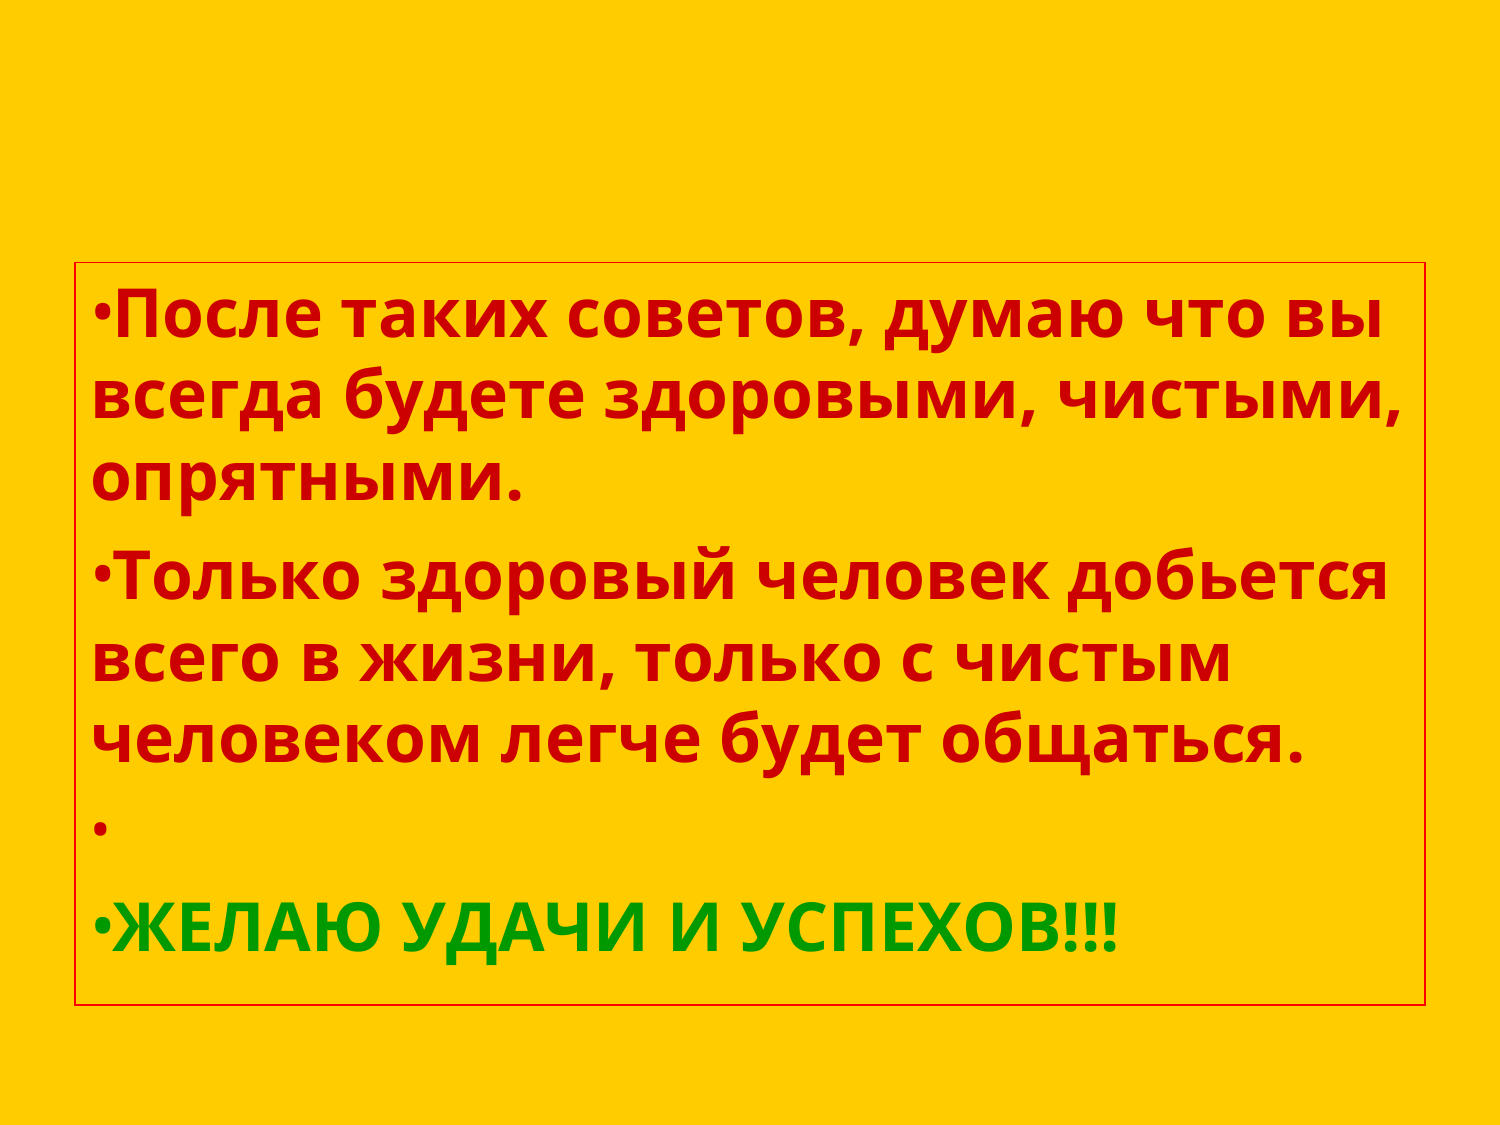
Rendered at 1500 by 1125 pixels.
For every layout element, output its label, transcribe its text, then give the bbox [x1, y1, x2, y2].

list После таких советов, думаю что вы всегда будете здоровыми, чистыми, опрятными. Только здоровый человек добьется всего в жизни, только с чистым человеком легче будет общаться. ЖЕЛАЮ УДАЧИ И УСПЕХОВ!!! [75, 262, 1426, 1005]
